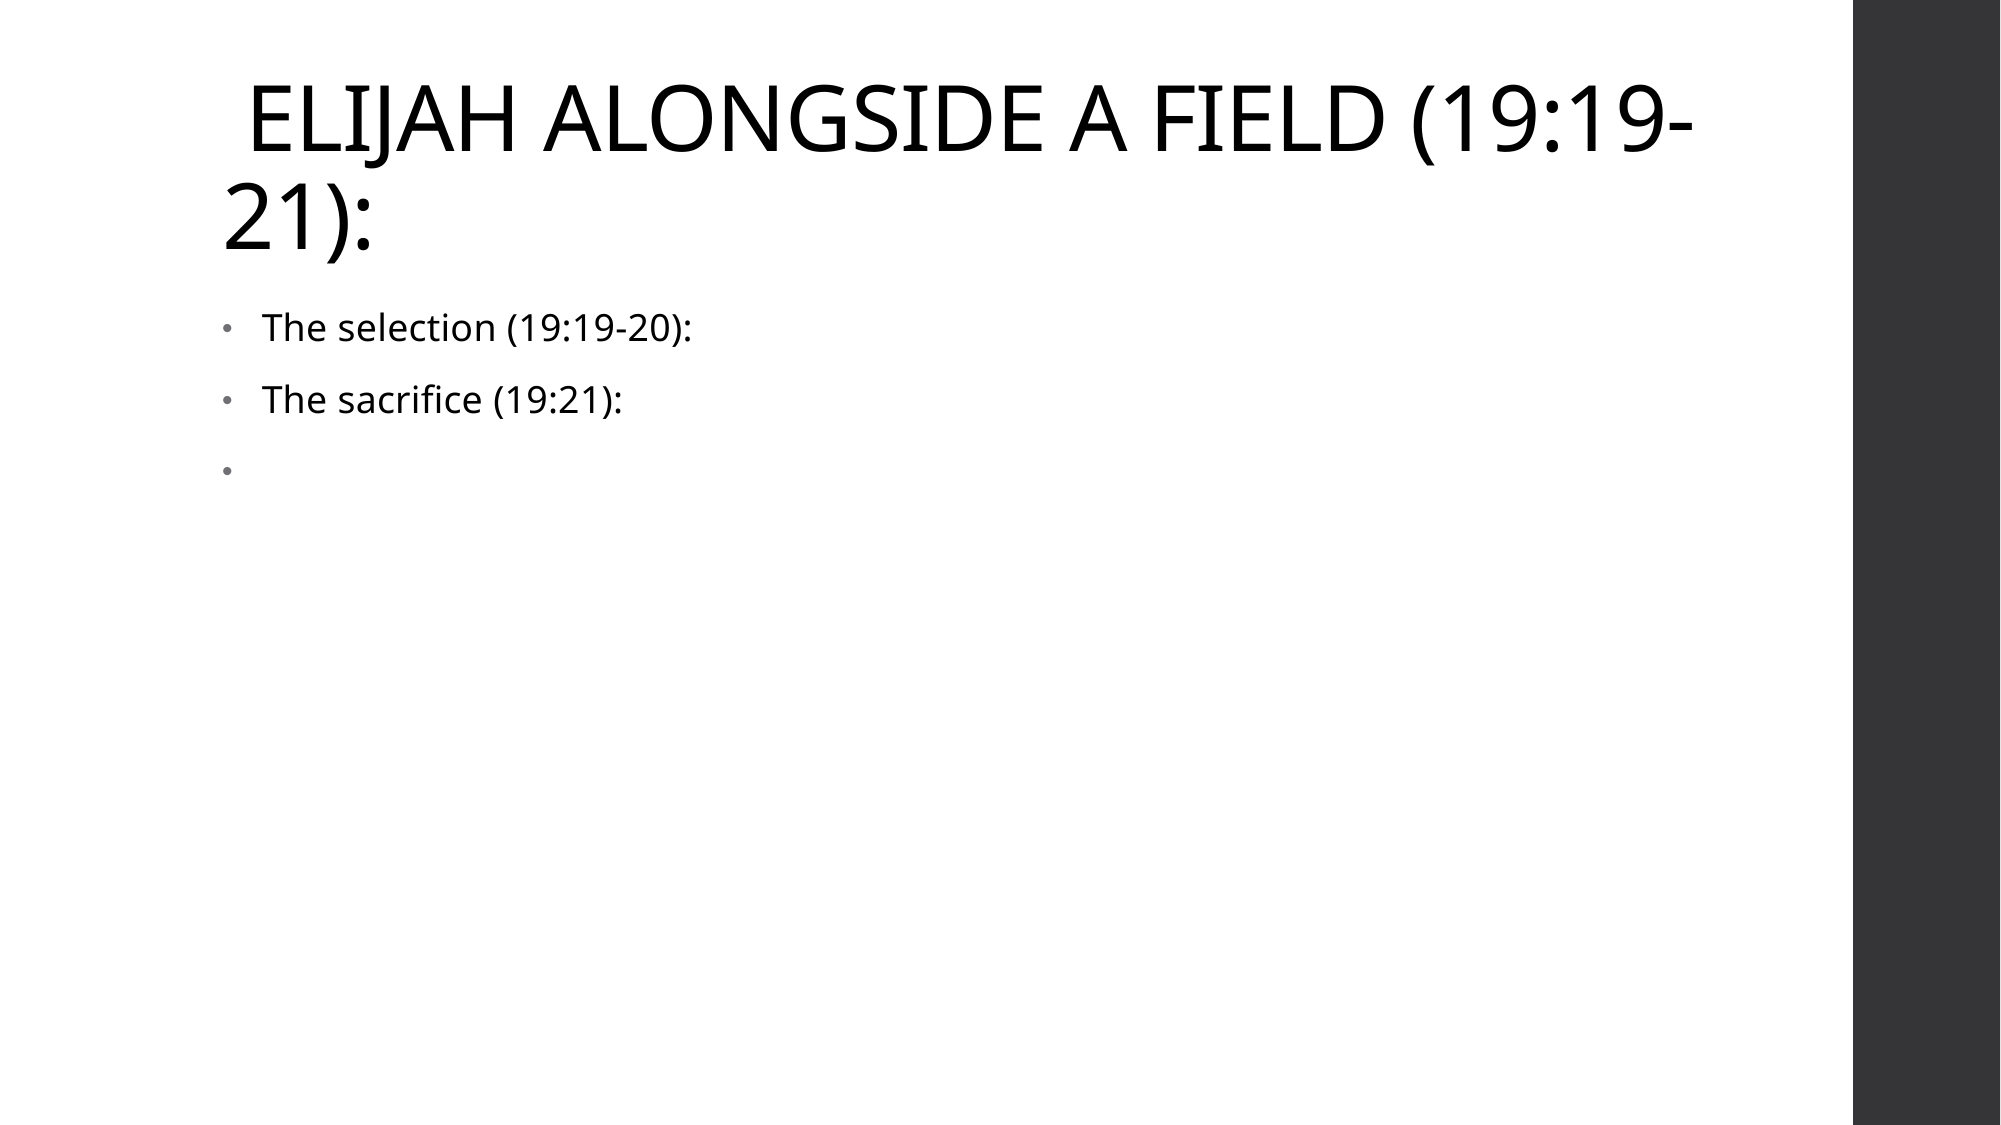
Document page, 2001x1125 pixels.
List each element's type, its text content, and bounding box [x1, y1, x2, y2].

list The selection (19:19-20): The sacrifice (19:21): [206, 299, 1617, 1014]
title ELIJAH ALONGSIDE A FIELD (19:19-21): [206, 60, 1797, 278]
